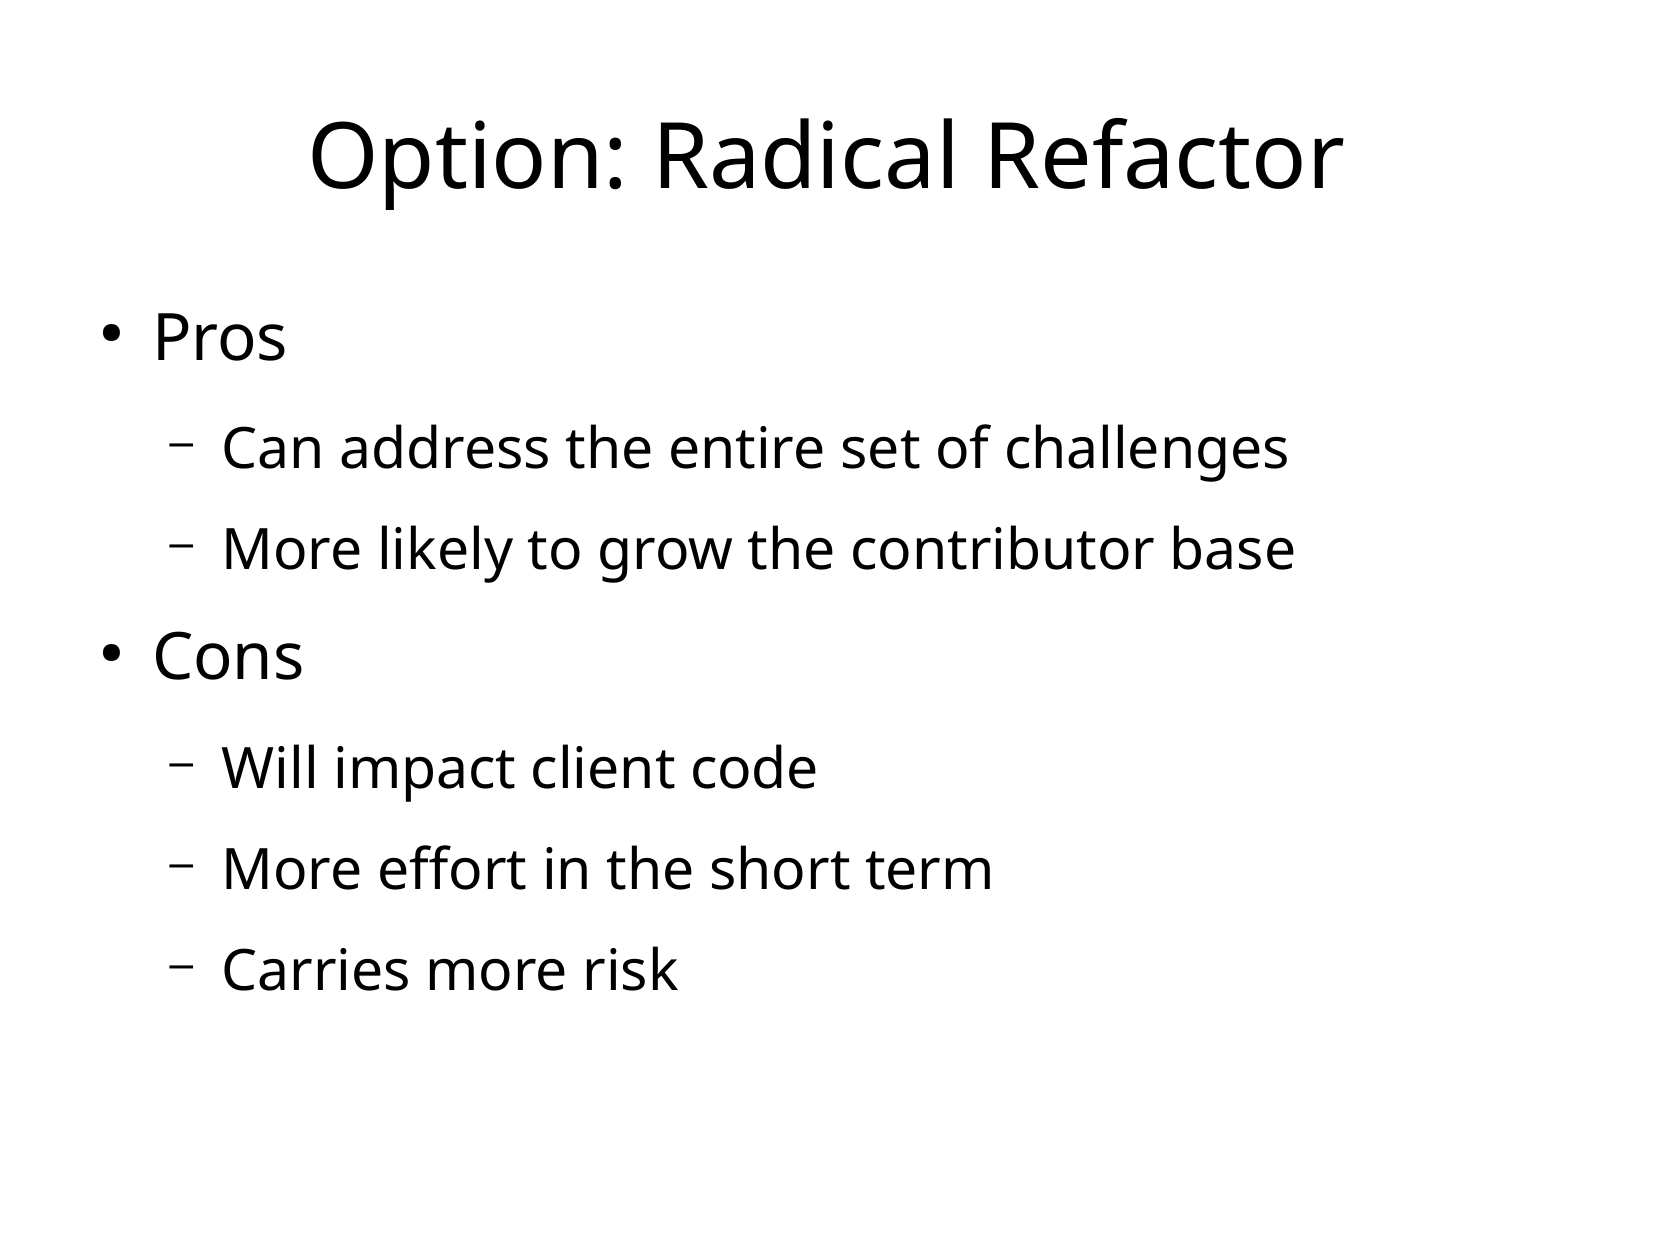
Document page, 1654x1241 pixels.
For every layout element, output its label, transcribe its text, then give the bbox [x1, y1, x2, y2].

title Option: Radical Refactor [82, 49, 1571, 257]
list Pros Can address the entire set of challenges More likely to grow the contributor base Cons Will impact client code More effort in the short term Carries more risk [82, 290, 1571, 1010]
